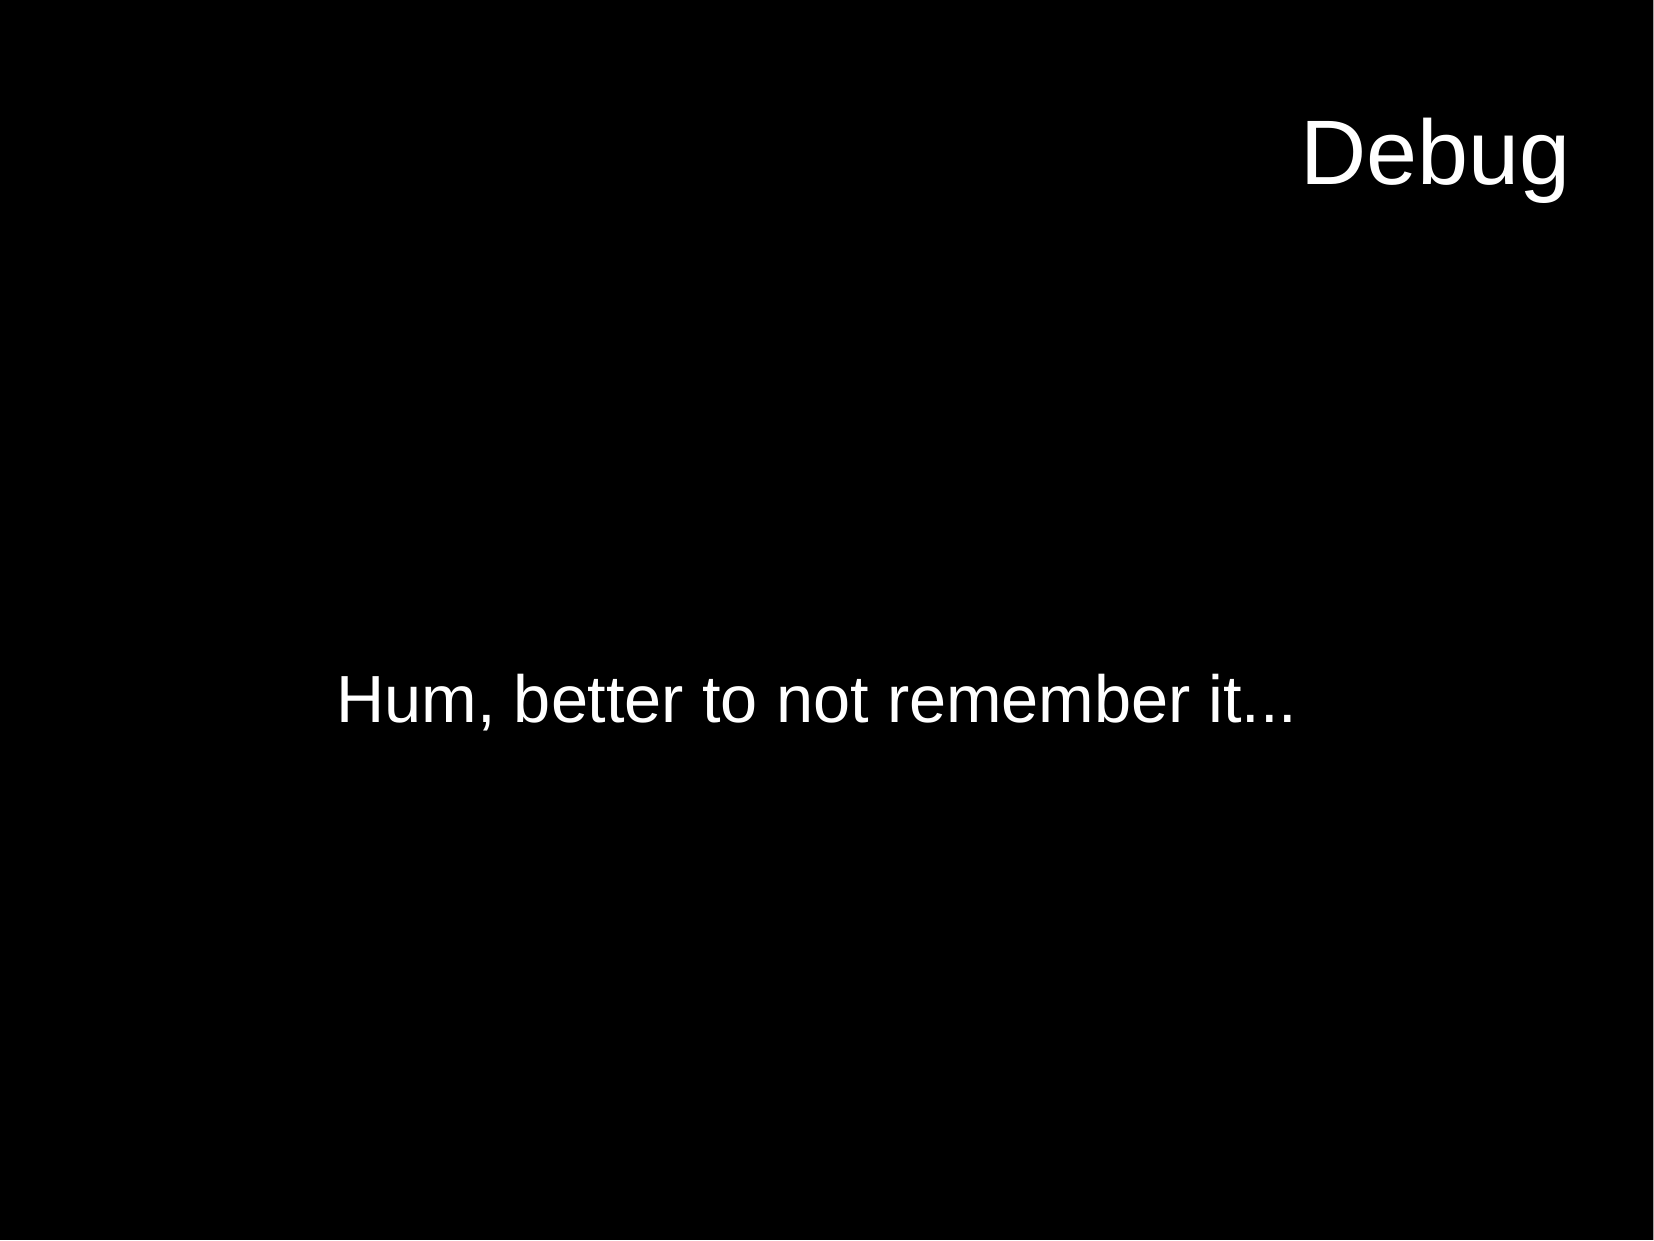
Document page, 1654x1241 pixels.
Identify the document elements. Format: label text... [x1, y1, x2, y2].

subtitle Hum, better to not remember it... [82, 297, 1571, 1102]
title Debug [82, 56, 1571, 250]
